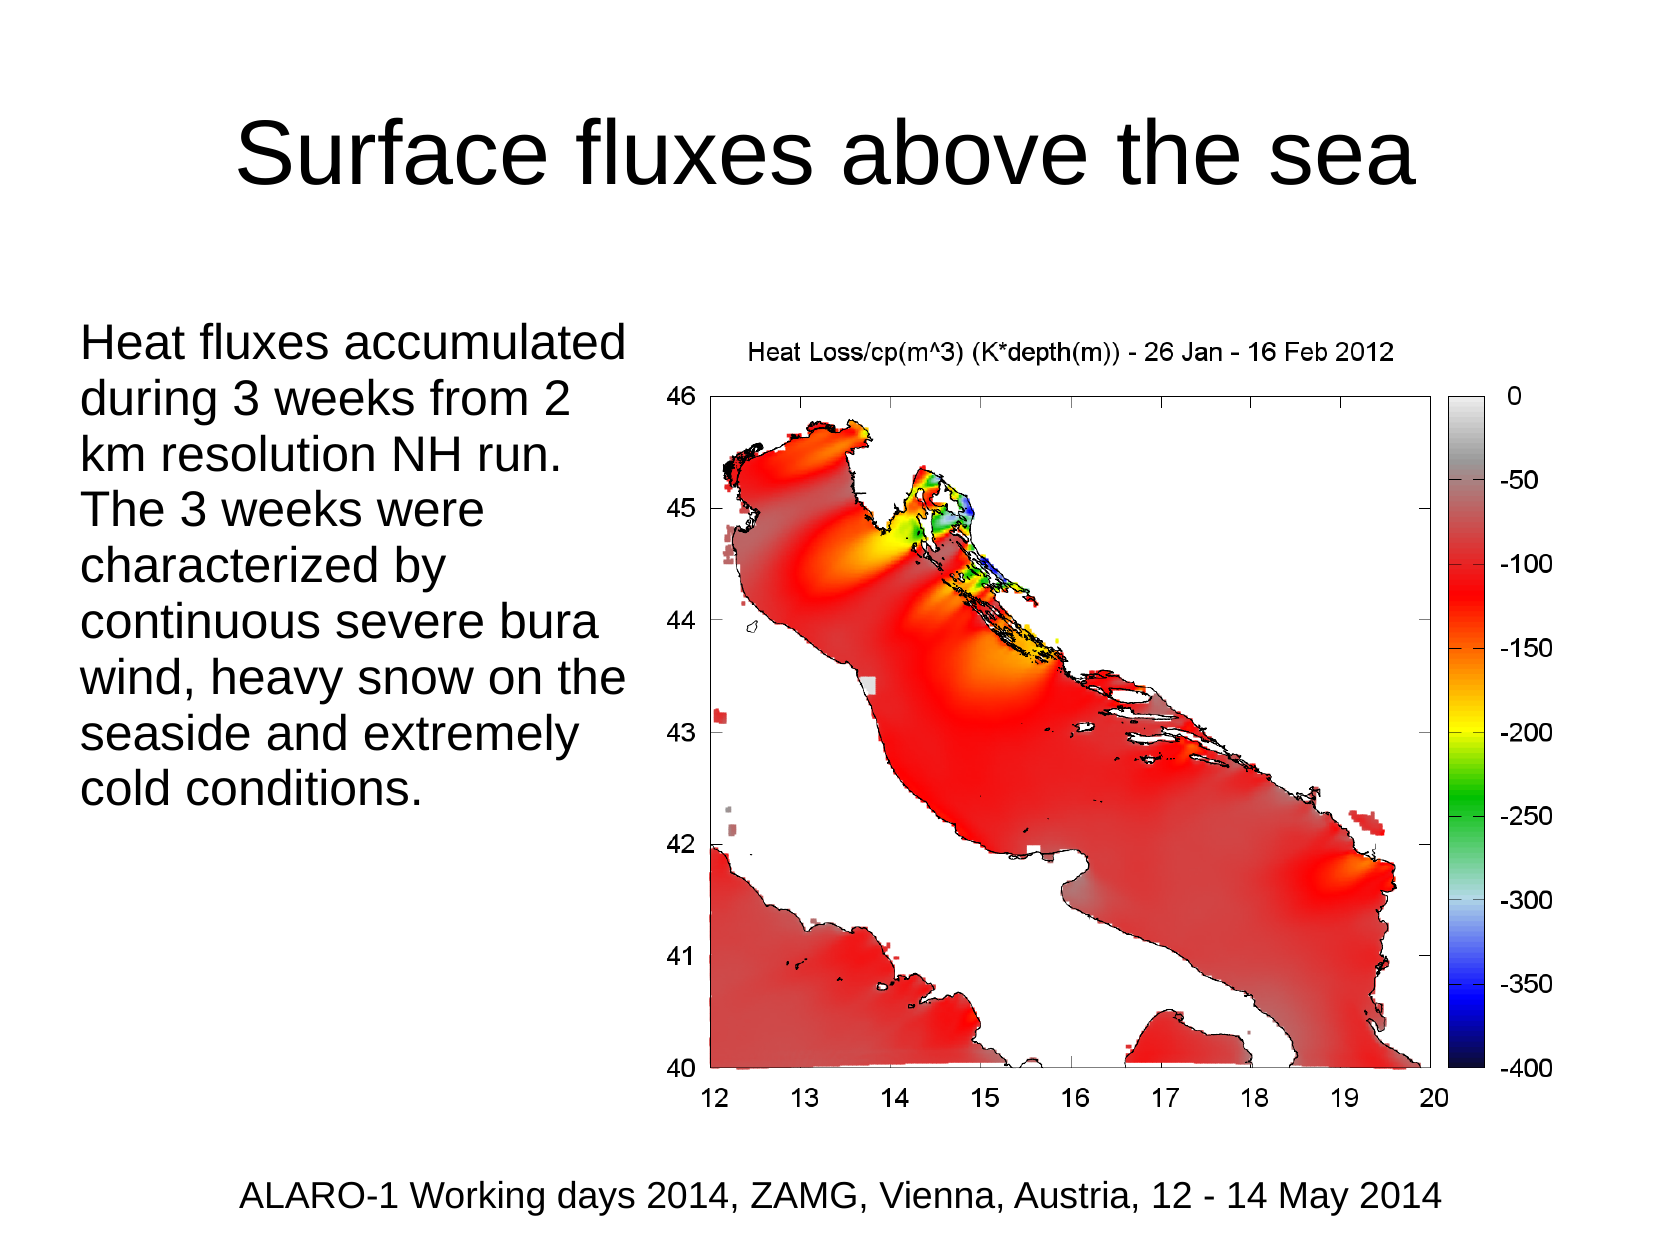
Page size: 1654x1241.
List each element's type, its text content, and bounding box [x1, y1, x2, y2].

title Surface fluxes above the sea [82, 49, 1571, 257]
text_box ALARO-1 Working days 2014, ZAMG, Vienna, Austria, 12 - 14 May 2014 [224, 1167, 1467, 1225]
picture [614, 307, 1597, 1126]
text_box Heat fluxes accumulated during 3 weeks from 2 km resolution NH run. The 3 weeks were characterized by continuous severe bura wind, heavy snow on the seaside and extremely cold conditions. [64, 307, 656, 824]
